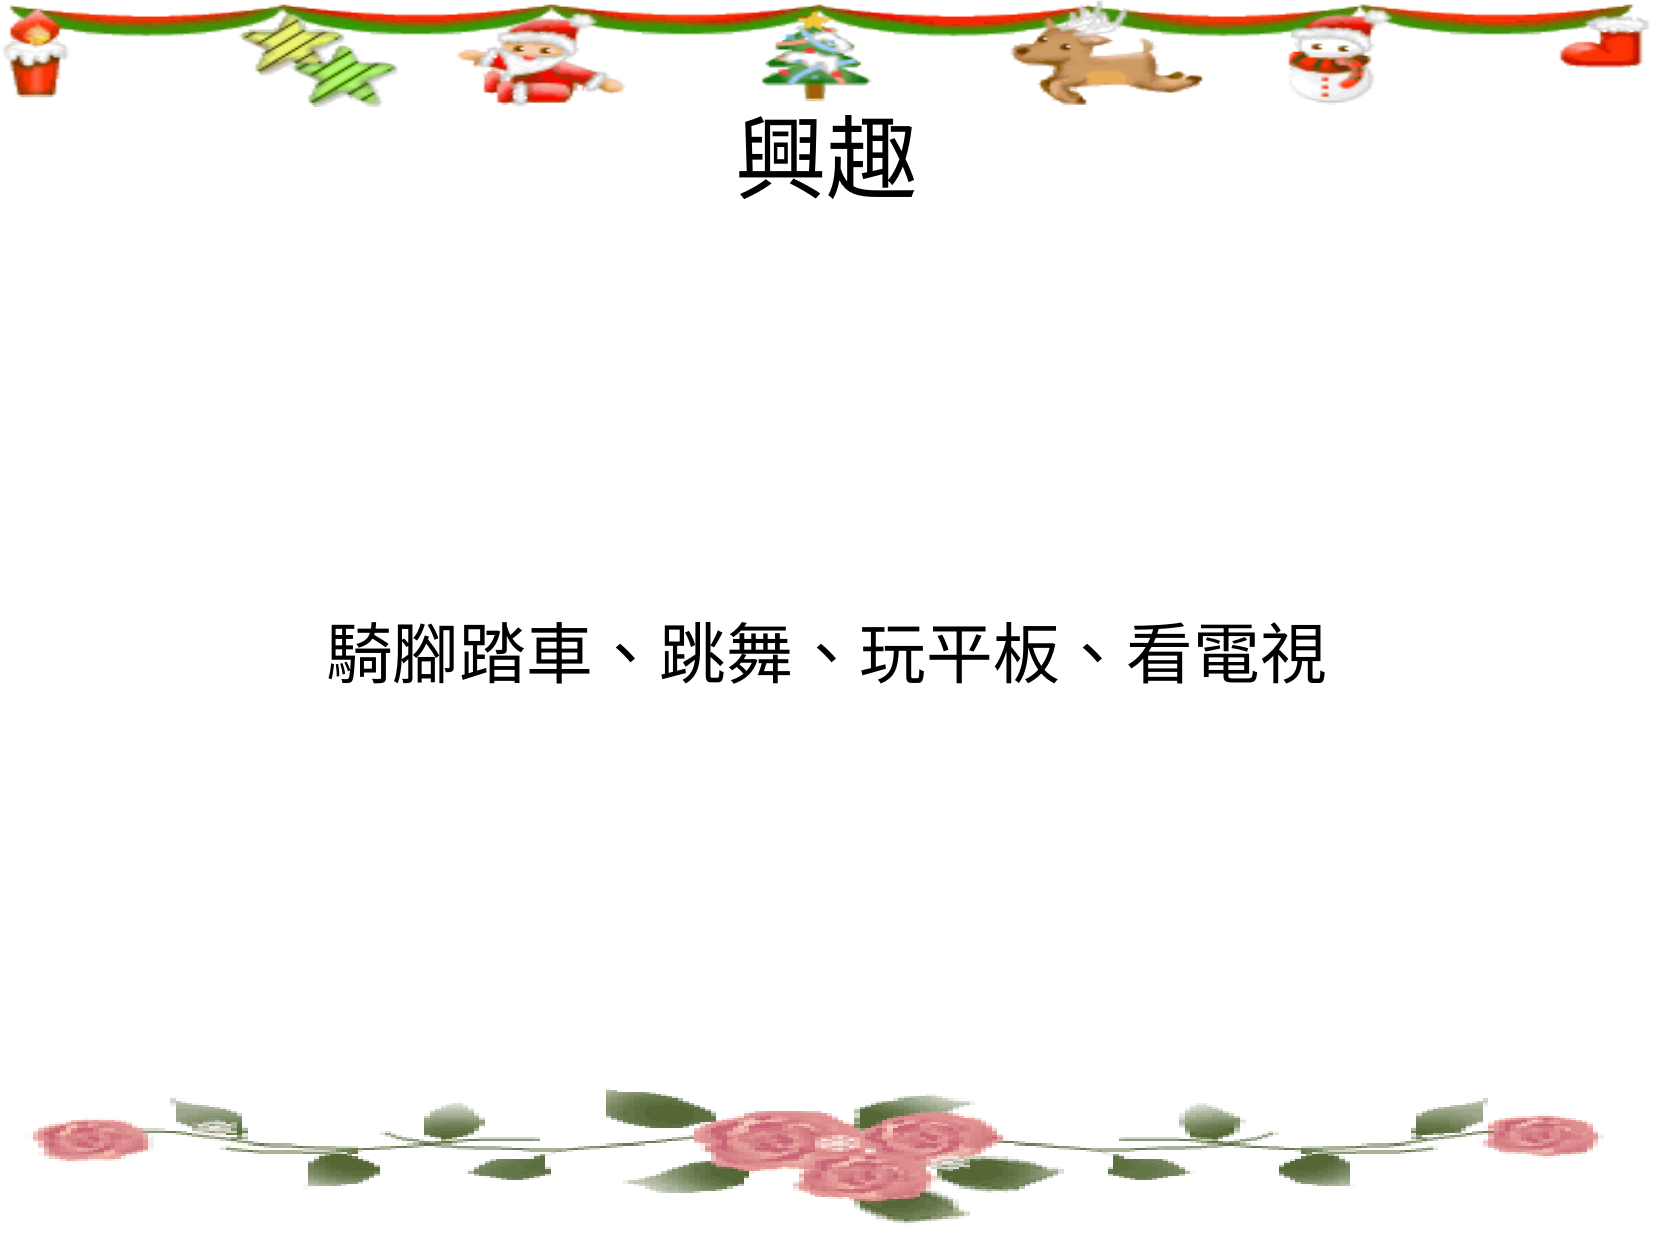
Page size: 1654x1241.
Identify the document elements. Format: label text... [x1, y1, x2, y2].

subtitle 騎腳踏車、跳舞、玩平板、看電視 [82, 290, 1571, 1010]
picture [0, 1086, 1654, 1232]
picture [0, 0, 1654, 107]
title 興趣 [82, 107, 1571, 257]
